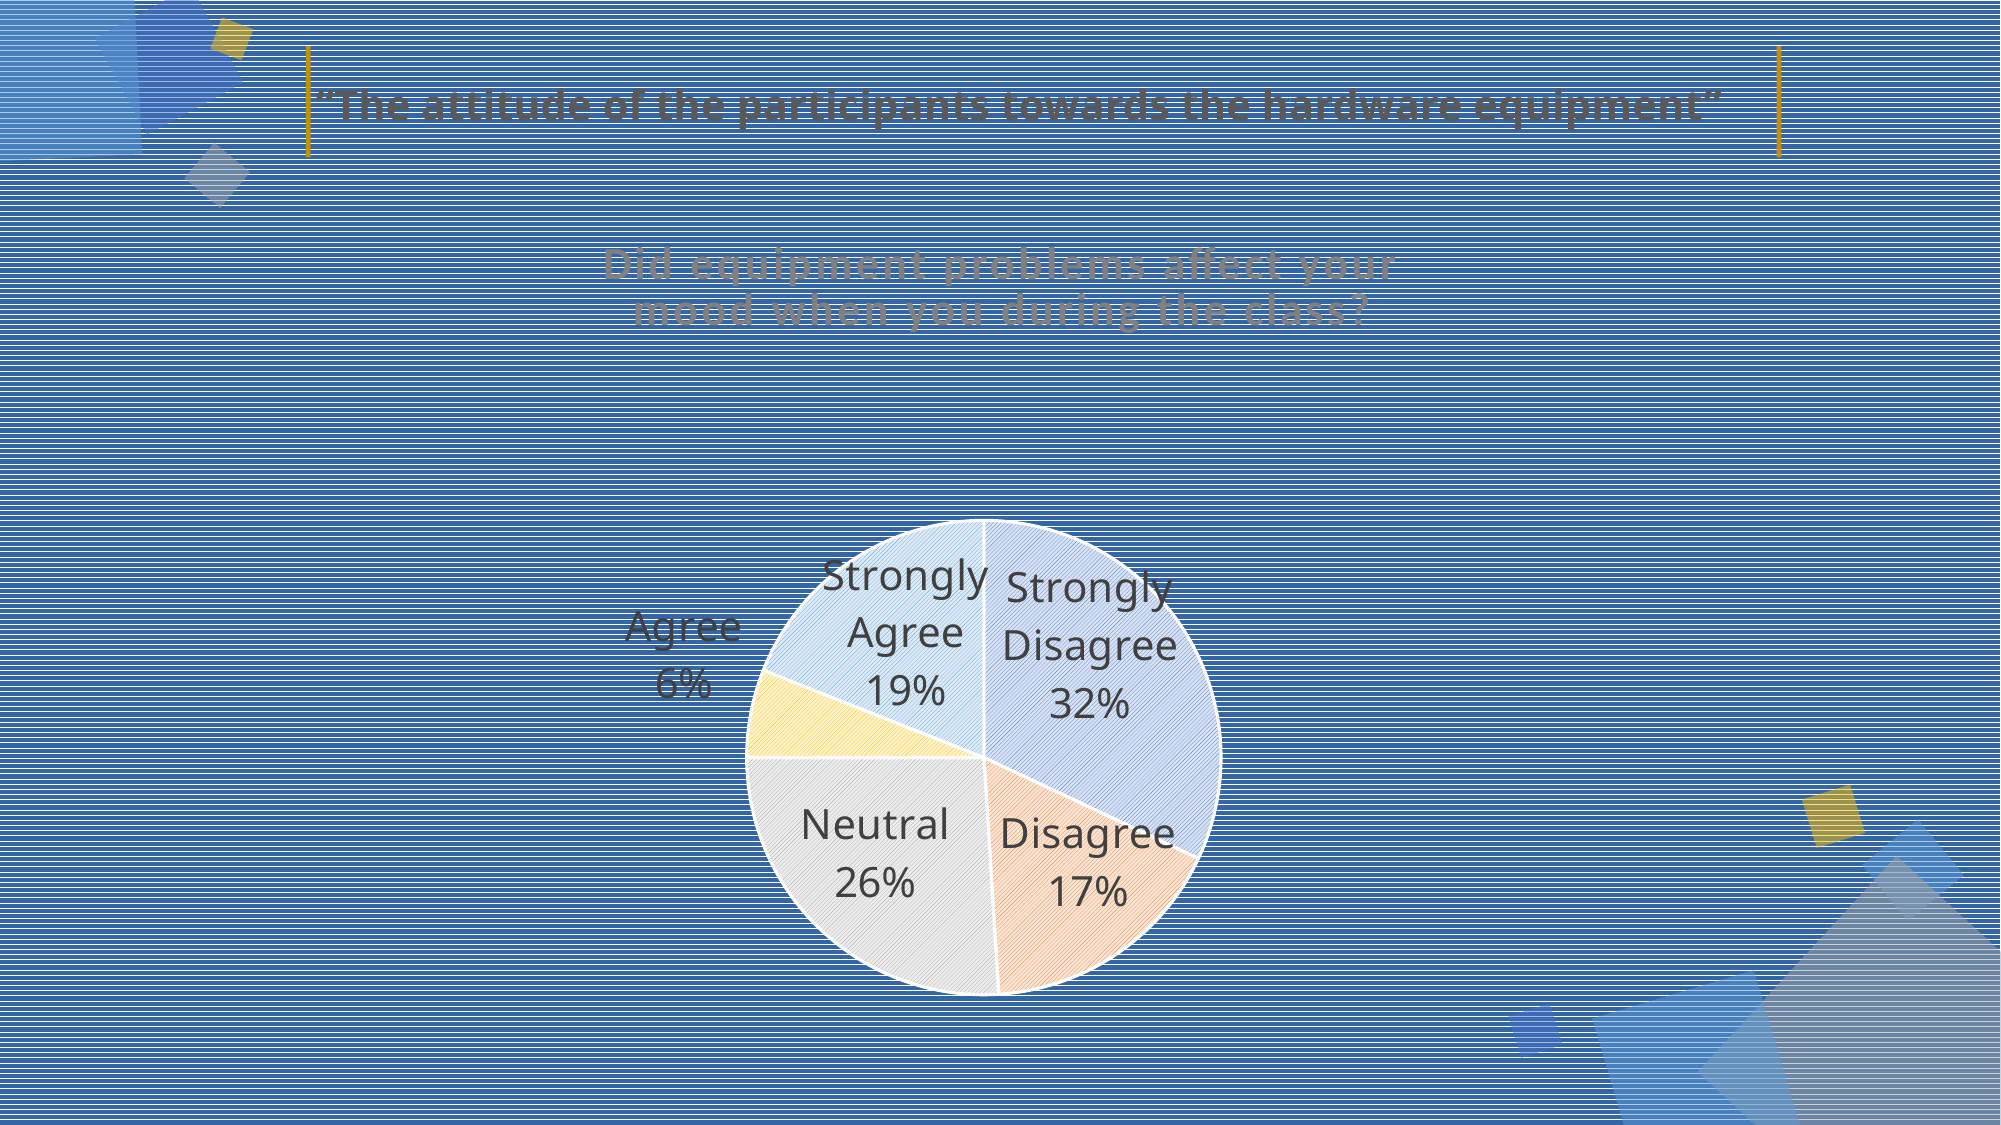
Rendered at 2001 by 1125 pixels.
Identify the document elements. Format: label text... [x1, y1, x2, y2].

text_box “The attitude of the participants towards the hardware equipment” [300, 31, 1800, 184]
chart [485, 205, 1518, 1108]
